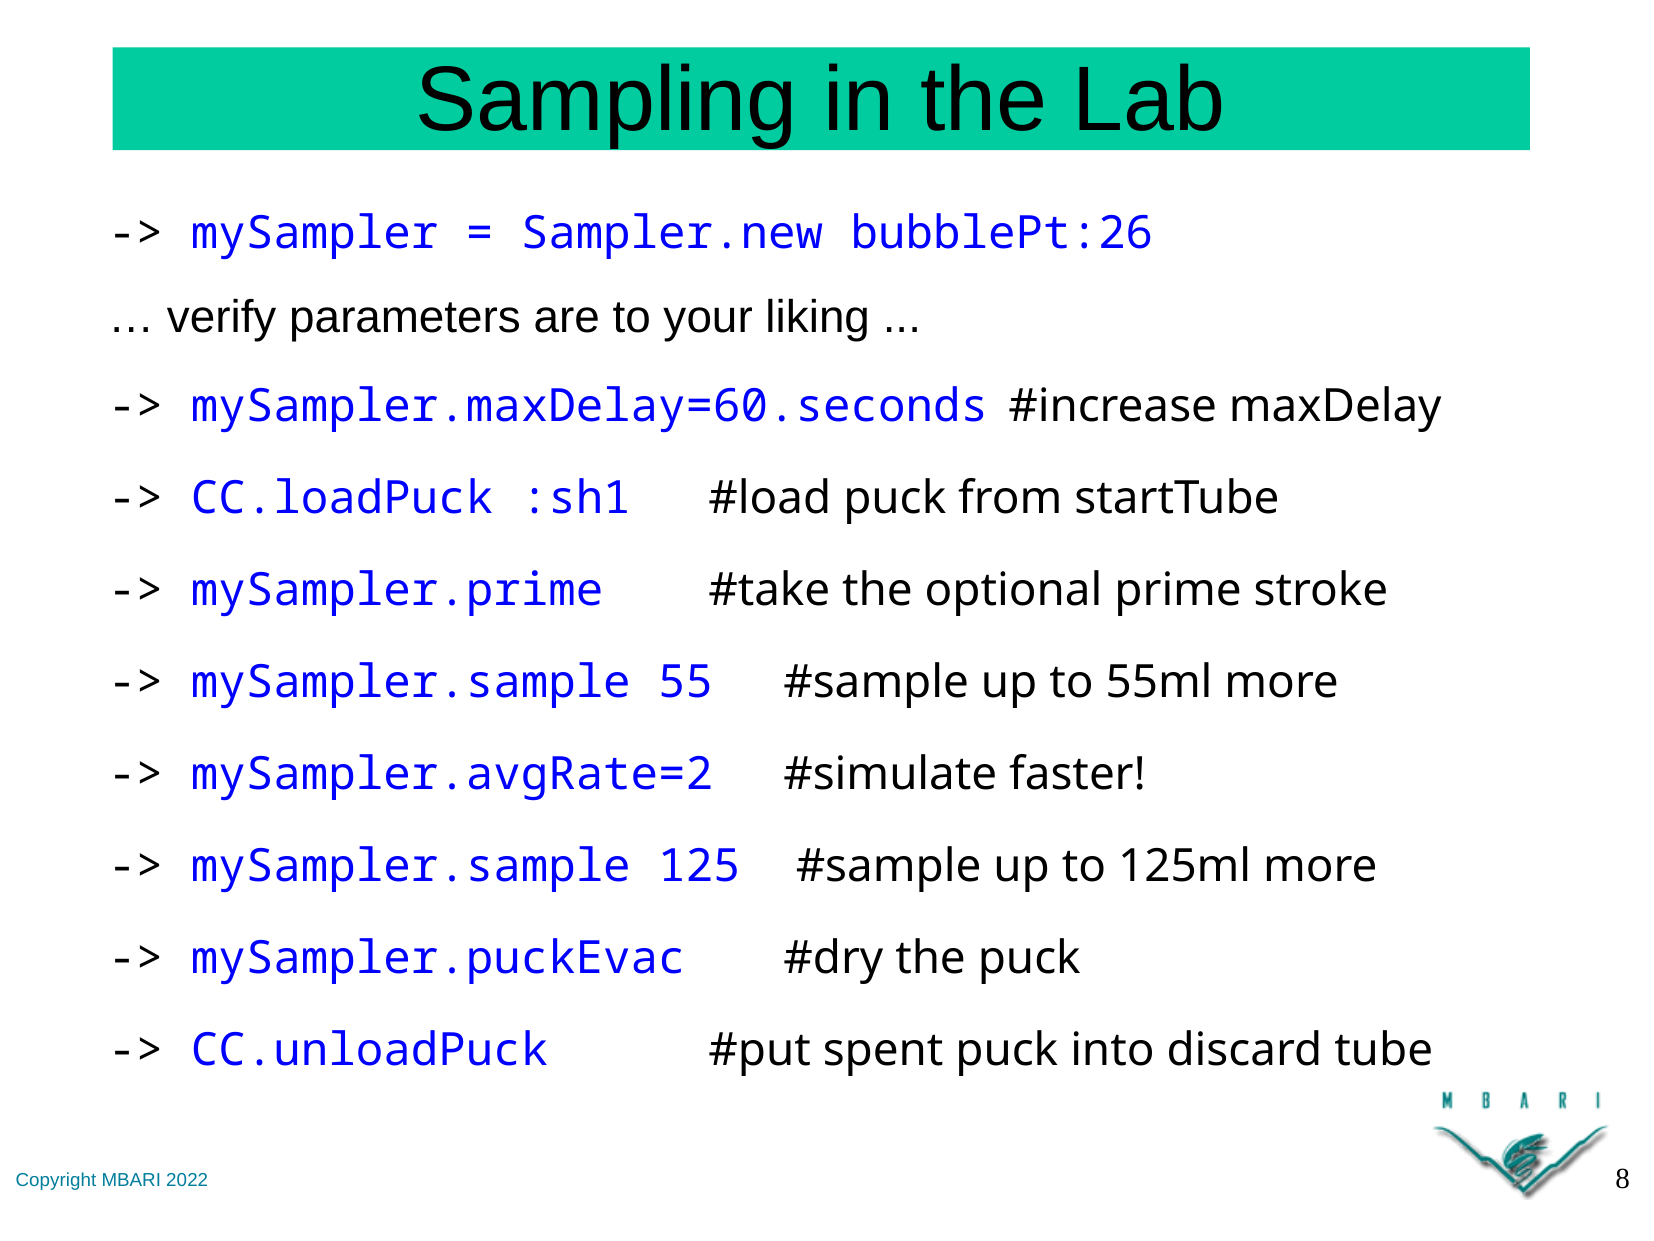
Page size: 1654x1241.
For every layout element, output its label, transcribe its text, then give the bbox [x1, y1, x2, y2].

list -> mySampler = Sampler.new bubblePt:26 … verify parameters are to your liking ... -> mySampler.maxDelay=60.seconds #increase maxDelay -> CC.loadPuck :sh1 #load puck from startTube -> mySampler.prime #take the optional prime stroke -> mySampler.sample 55 #sample up to 55ml more -> mySampler.avgRate=2 #simulate faster! -> mySampler.sample 125 #sample up to 125ml more -> mySampler.puckEvac #dry the puck -> CC.unloadPuck #put spent puck into discard tube [37, 199, 1613, 1137]
title Sampling in the Lab [112, 47, 1530, 151]
picture [1426, 1137, 1613, 1200]
